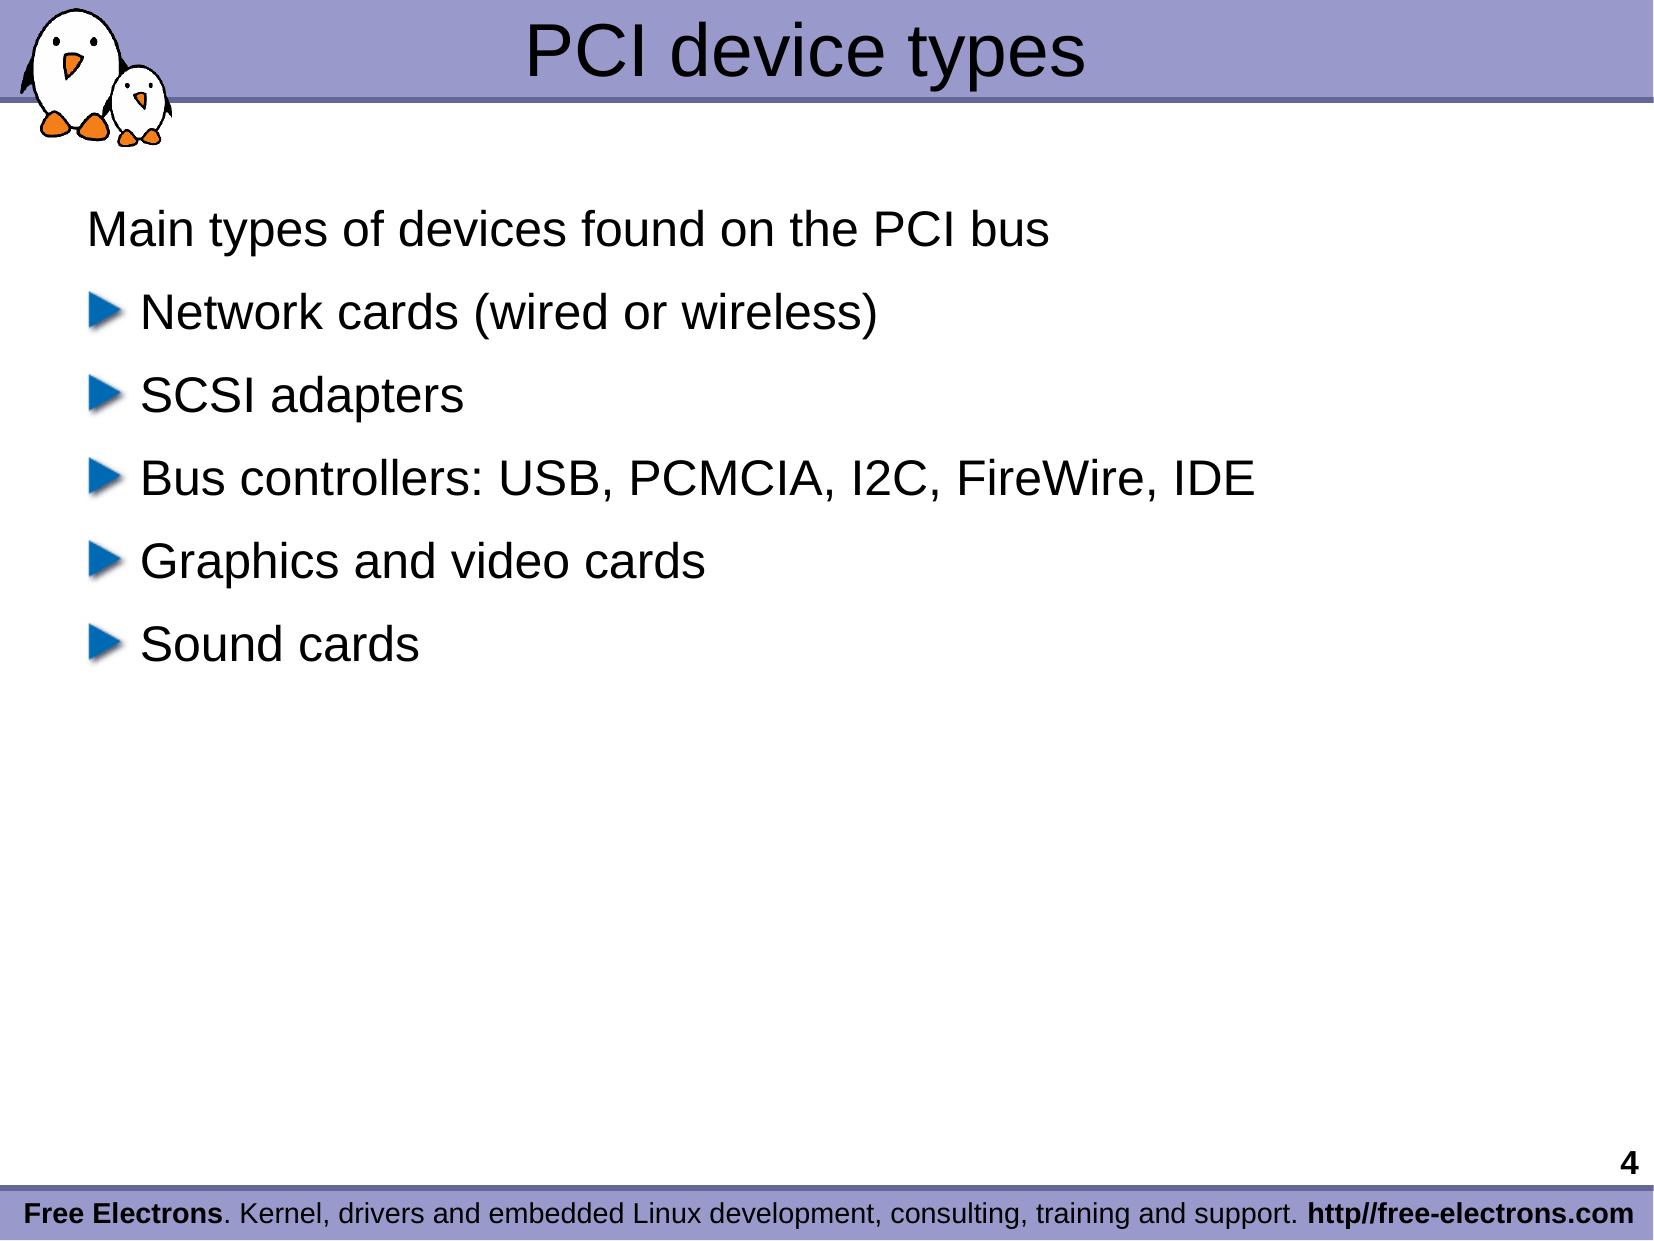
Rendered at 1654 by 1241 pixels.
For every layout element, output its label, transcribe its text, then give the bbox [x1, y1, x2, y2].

title PCI device types [60, 0, 1551, 101]
picture [20, 8, 172, 147]
list Main types of devices found on the PCI bus Network cards (wired or wireless) SCSI adapters Bus controllers: USB, PCMCIA, I2C, FireWire, IDE Graphics and video cards Sound cards [68, 201, 1592, 1118]
